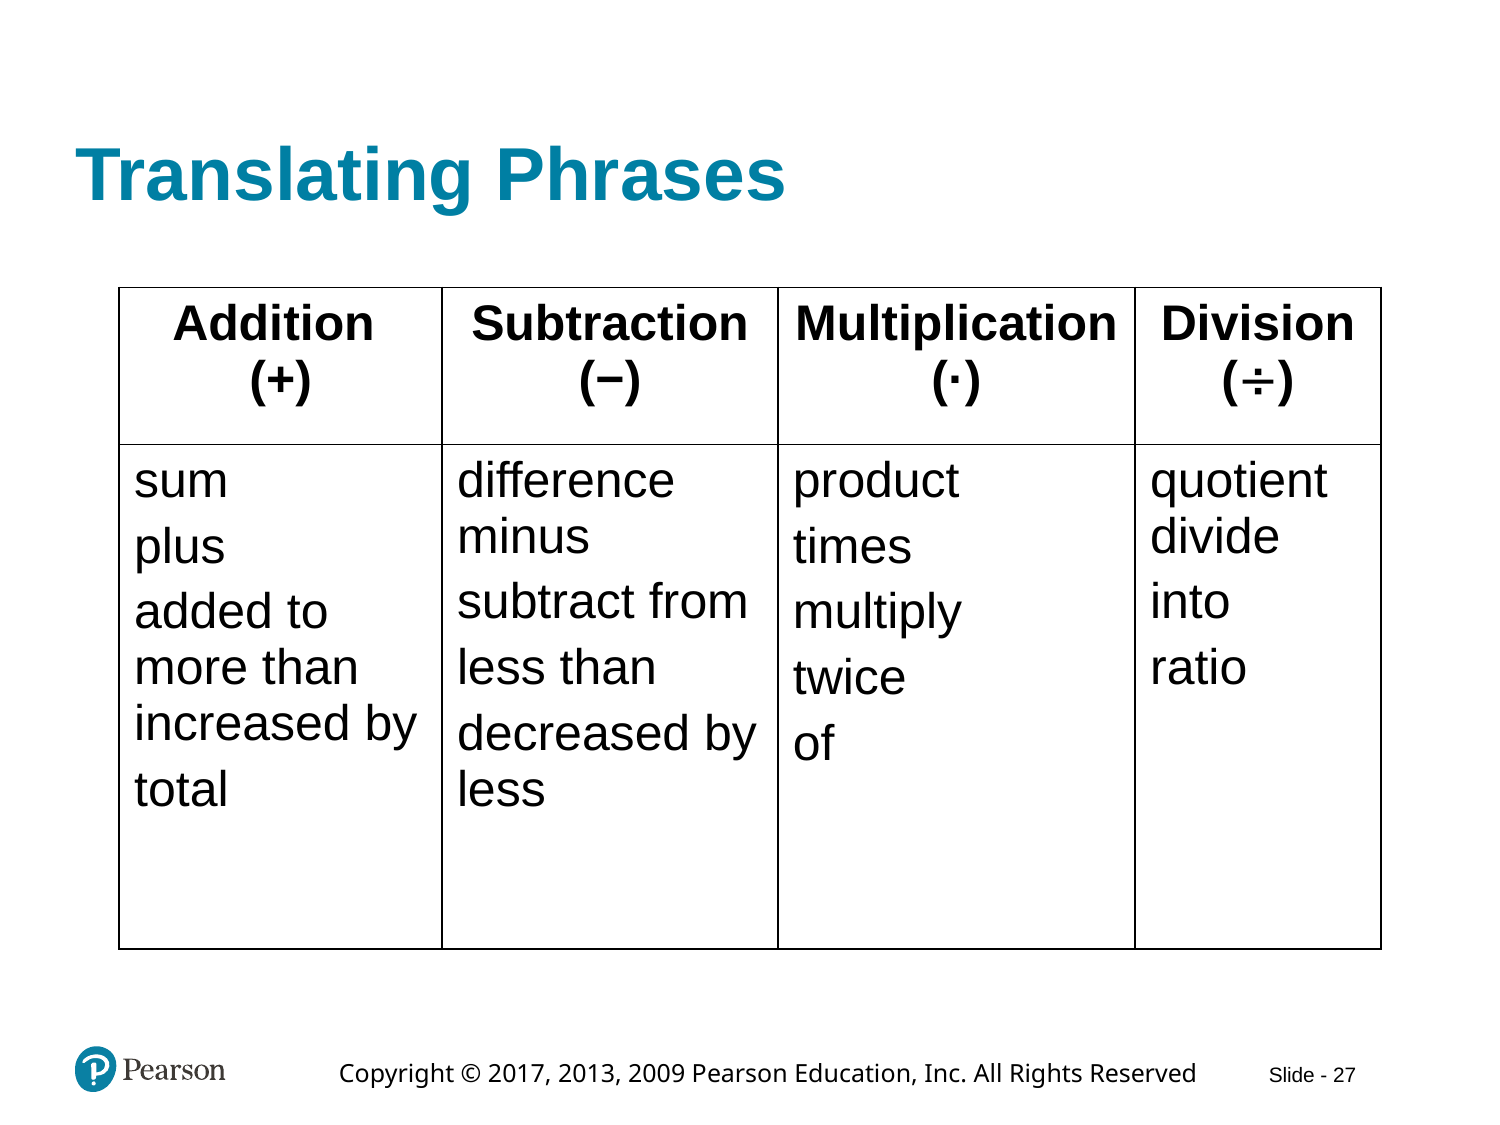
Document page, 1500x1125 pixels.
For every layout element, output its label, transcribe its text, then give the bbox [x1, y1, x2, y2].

table_cell sum plus added to more than increased by total [120, 445, 441, 948]
table_header Addition (+) [120, 288, 441, 444]
table_cell product times multiply twice of [779, 445, 1134, 948]
table_cell difference minus subtract from less than decreased by less [443, 445, 777, 948]
table_header Division () [1136, 288, 1380, 444]
table_header Subtraction (−) [443, 288, 777, 444]
title Translating Phrases [75, 35, 1425, 216]
table_header Multiplication (·) [779, 288, 1134, 444]
table_cell quotient divide into ratio [1136, 445, 1380, 948]
